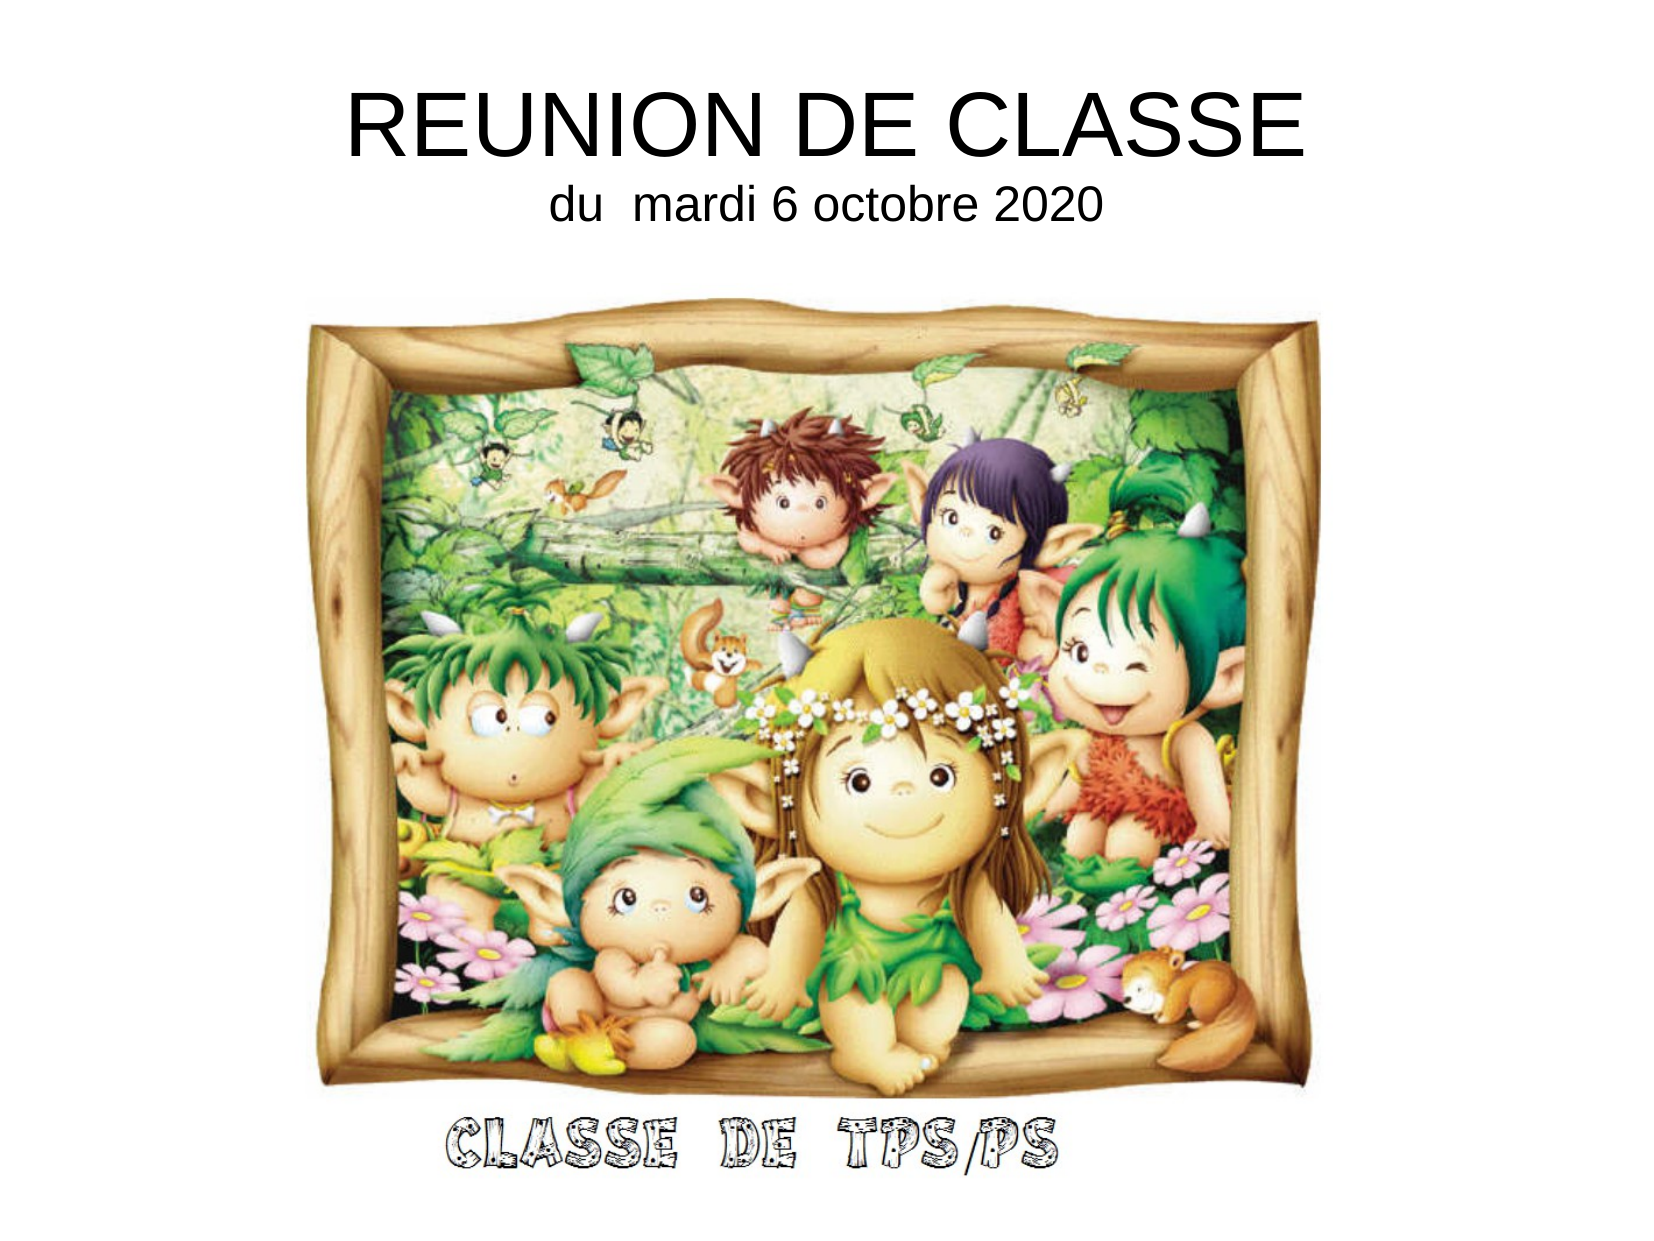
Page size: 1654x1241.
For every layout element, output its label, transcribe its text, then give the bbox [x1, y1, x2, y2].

picture [289, 283, 1365, 1208]
title REUNION DE CLASSE du mardi 6 octobre 2020 [82, 29, 1571, 277]
